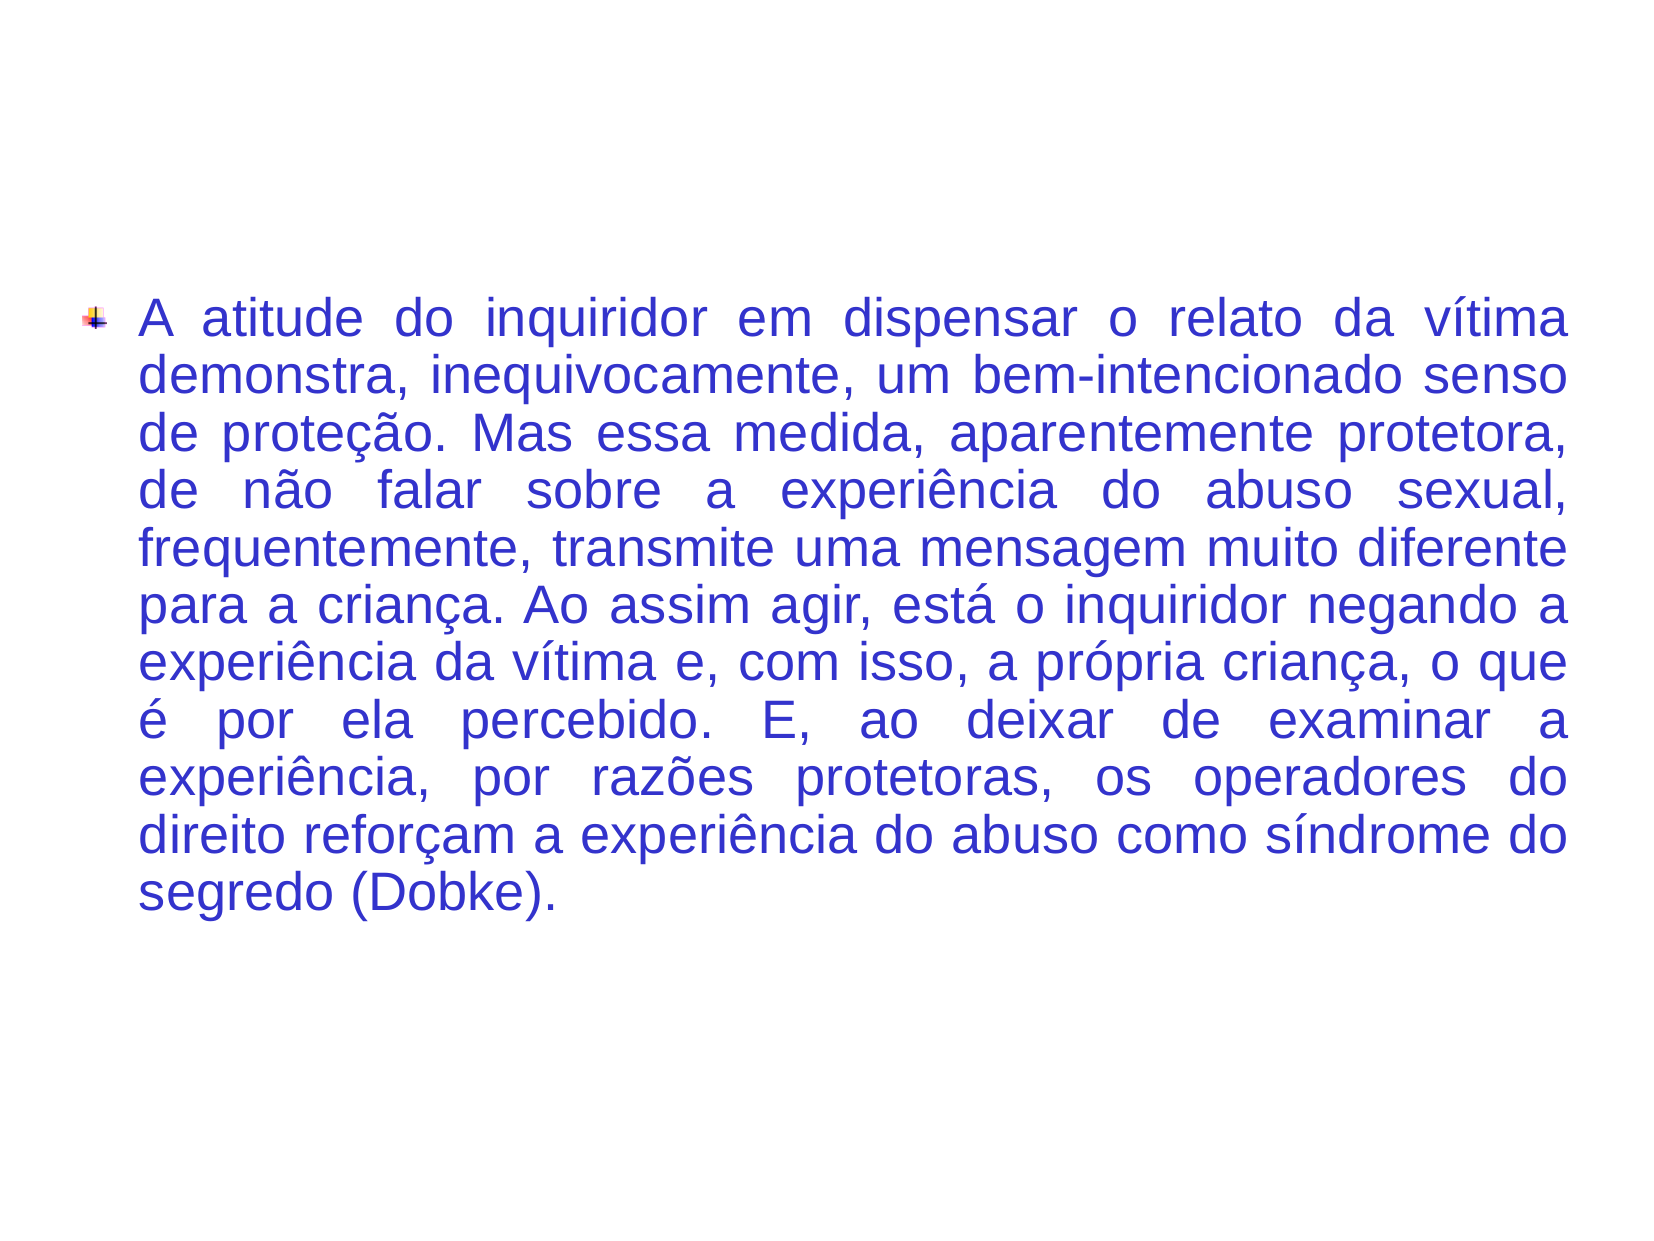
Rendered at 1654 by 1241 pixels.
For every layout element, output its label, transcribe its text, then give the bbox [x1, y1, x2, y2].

list A atitude do inquiridor em dispensar o relato da vítima demonstra, inequivocamente, um bem-intencionado senso de proteção. Mas essa medida, aparentemente protetora, de não falar sobre a experiência do abuso sexual, frequentemente, transmite uma mensagem muito diferente para a criança. Ao assim agir, está o inquiridor negando a experiência da vítima e, com isso, a própria criança, o que é por ela percebido. E, ao deixar de examinar a experiência, por razões protetoras, os operadores do direito reforçam a experiência do abuso como síndrome do segredo (Dobke). [82, 290, 1571, 1010]
